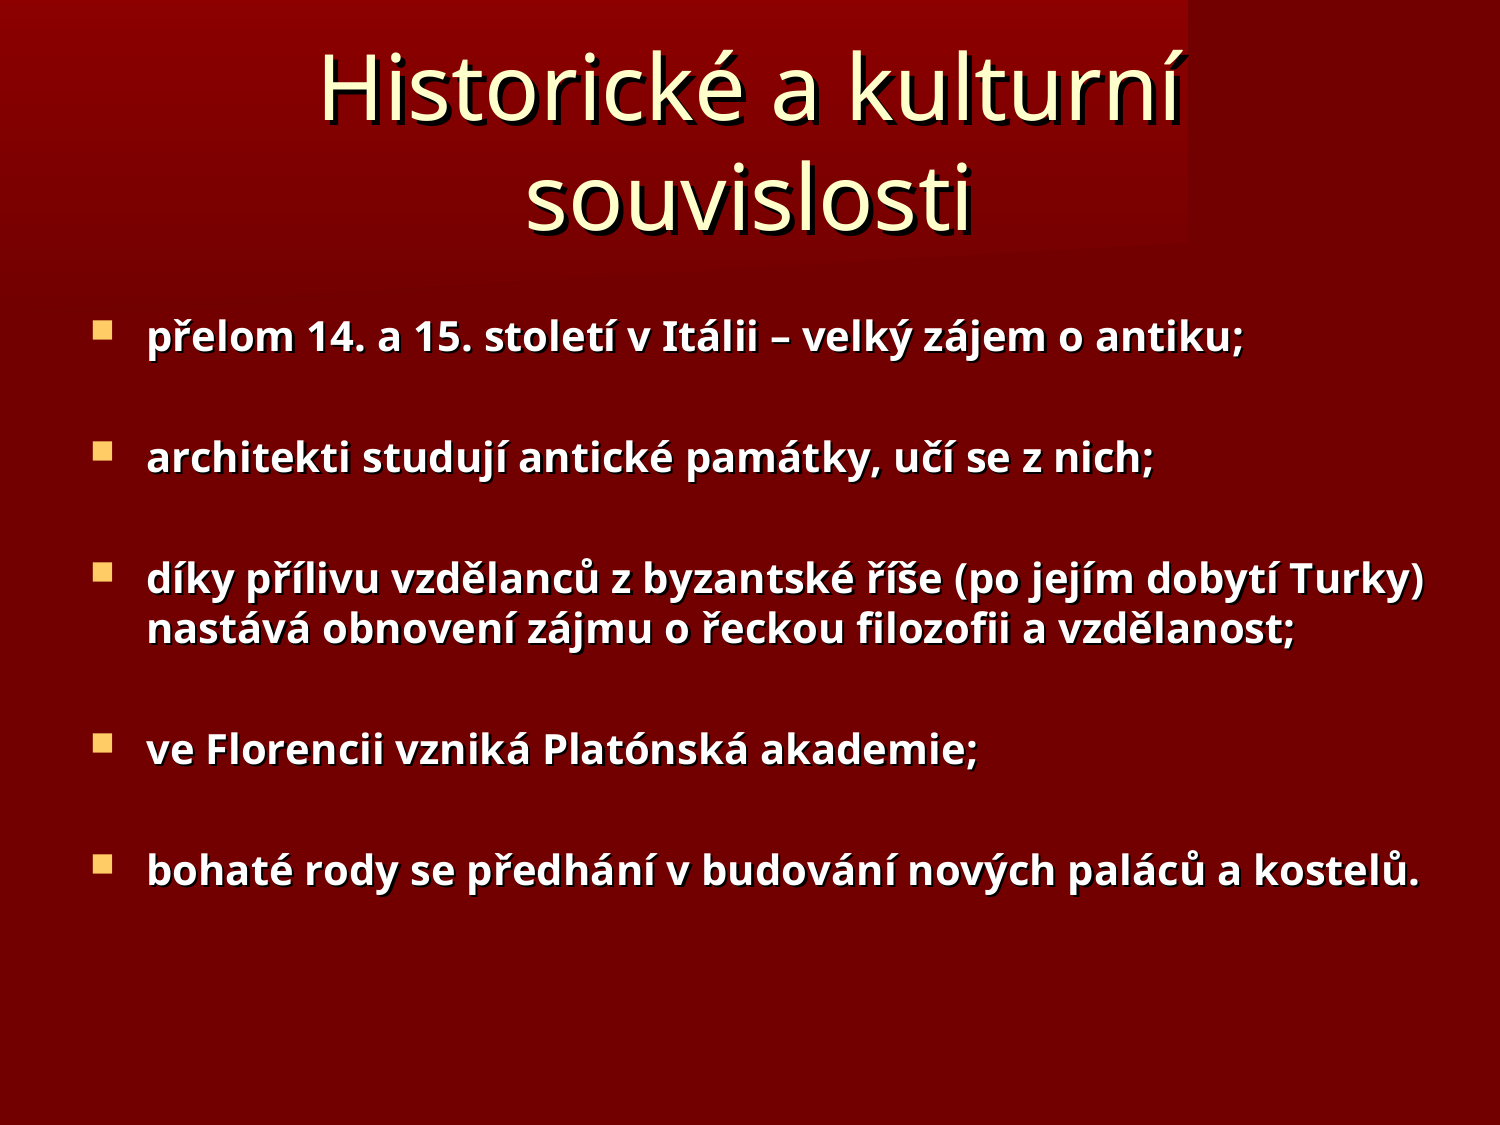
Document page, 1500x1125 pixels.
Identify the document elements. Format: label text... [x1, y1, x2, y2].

list přelom 14. a 15. století v Itálii – velký zájem o antiku; architekti studují antické památky, učí se z nich; díky přílivu vzdělanců z byzantské říše (po jejím dobytí Turky) nastává obnovení zájmu o řeckou filozofii a vzdělanost; ve Florencii vzniká Platónská akademie; bohaté rody se předhání v budování nových paláců a kostelů. [75, 302, 1471, 1000]
title Historické a kulturní souvislosti [75, 45, 1426, 233]
